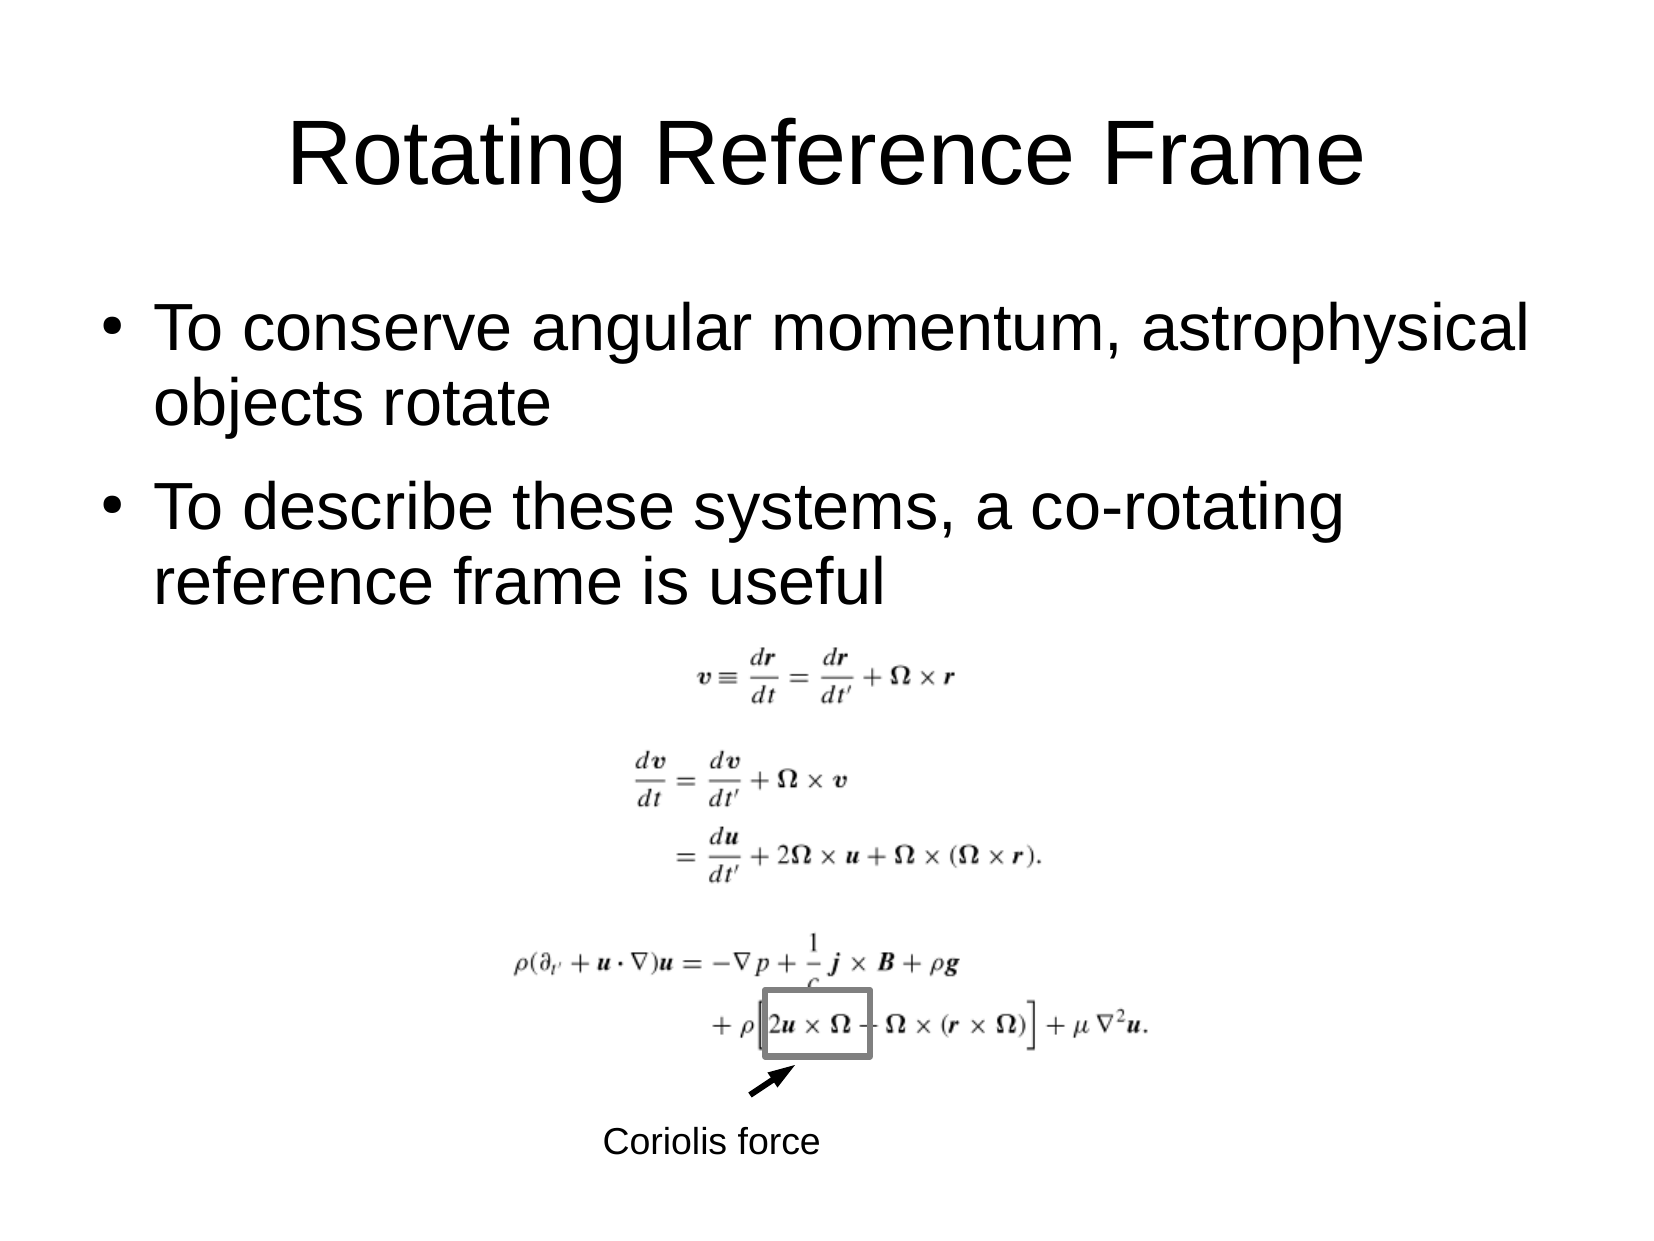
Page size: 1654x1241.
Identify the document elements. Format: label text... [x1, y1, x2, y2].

list To conserve angular momentum, astrophysical objects rotate To describe these systems, a co-rotating reference frame is useful [82, 290, 1538, 1010]
picture [661, 632, 991, 721]
title Rotating Reference Frame [82, 49, 1571, 257]
picture [600, 734, 1060, 901]
picture [768, 993, 867, 1053]
text_box Coriolis force [585, 1110, 1036, 1173]
picture [486, 929, 1168, 1057]
